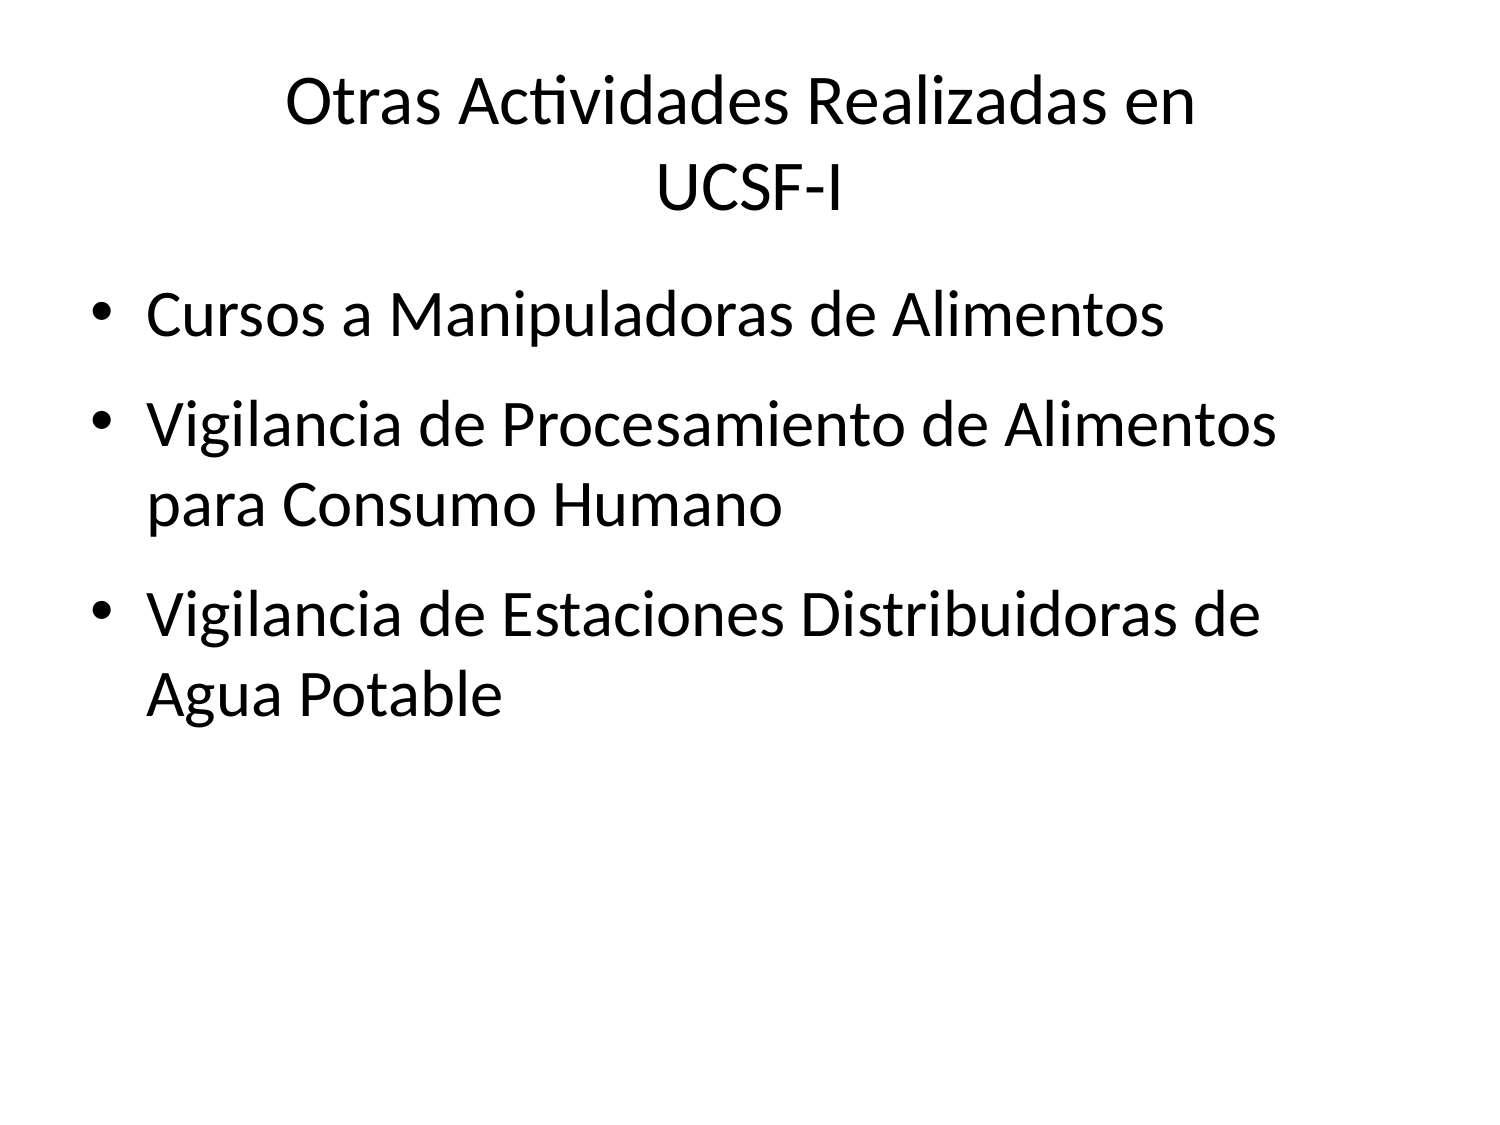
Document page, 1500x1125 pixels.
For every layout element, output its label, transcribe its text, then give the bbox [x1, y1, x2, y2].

list Cursos a Manipuladoras de Alimentos Vigilancia de Procesamiento de Alimentos para Consumo Humano Vigilancia de Estaciones Distribuidoras de Agua Potable [75, 262, 1425, 1005]
title Otras Actividades Realizadas en UCSF-I [75, 45, 1425, 233]
